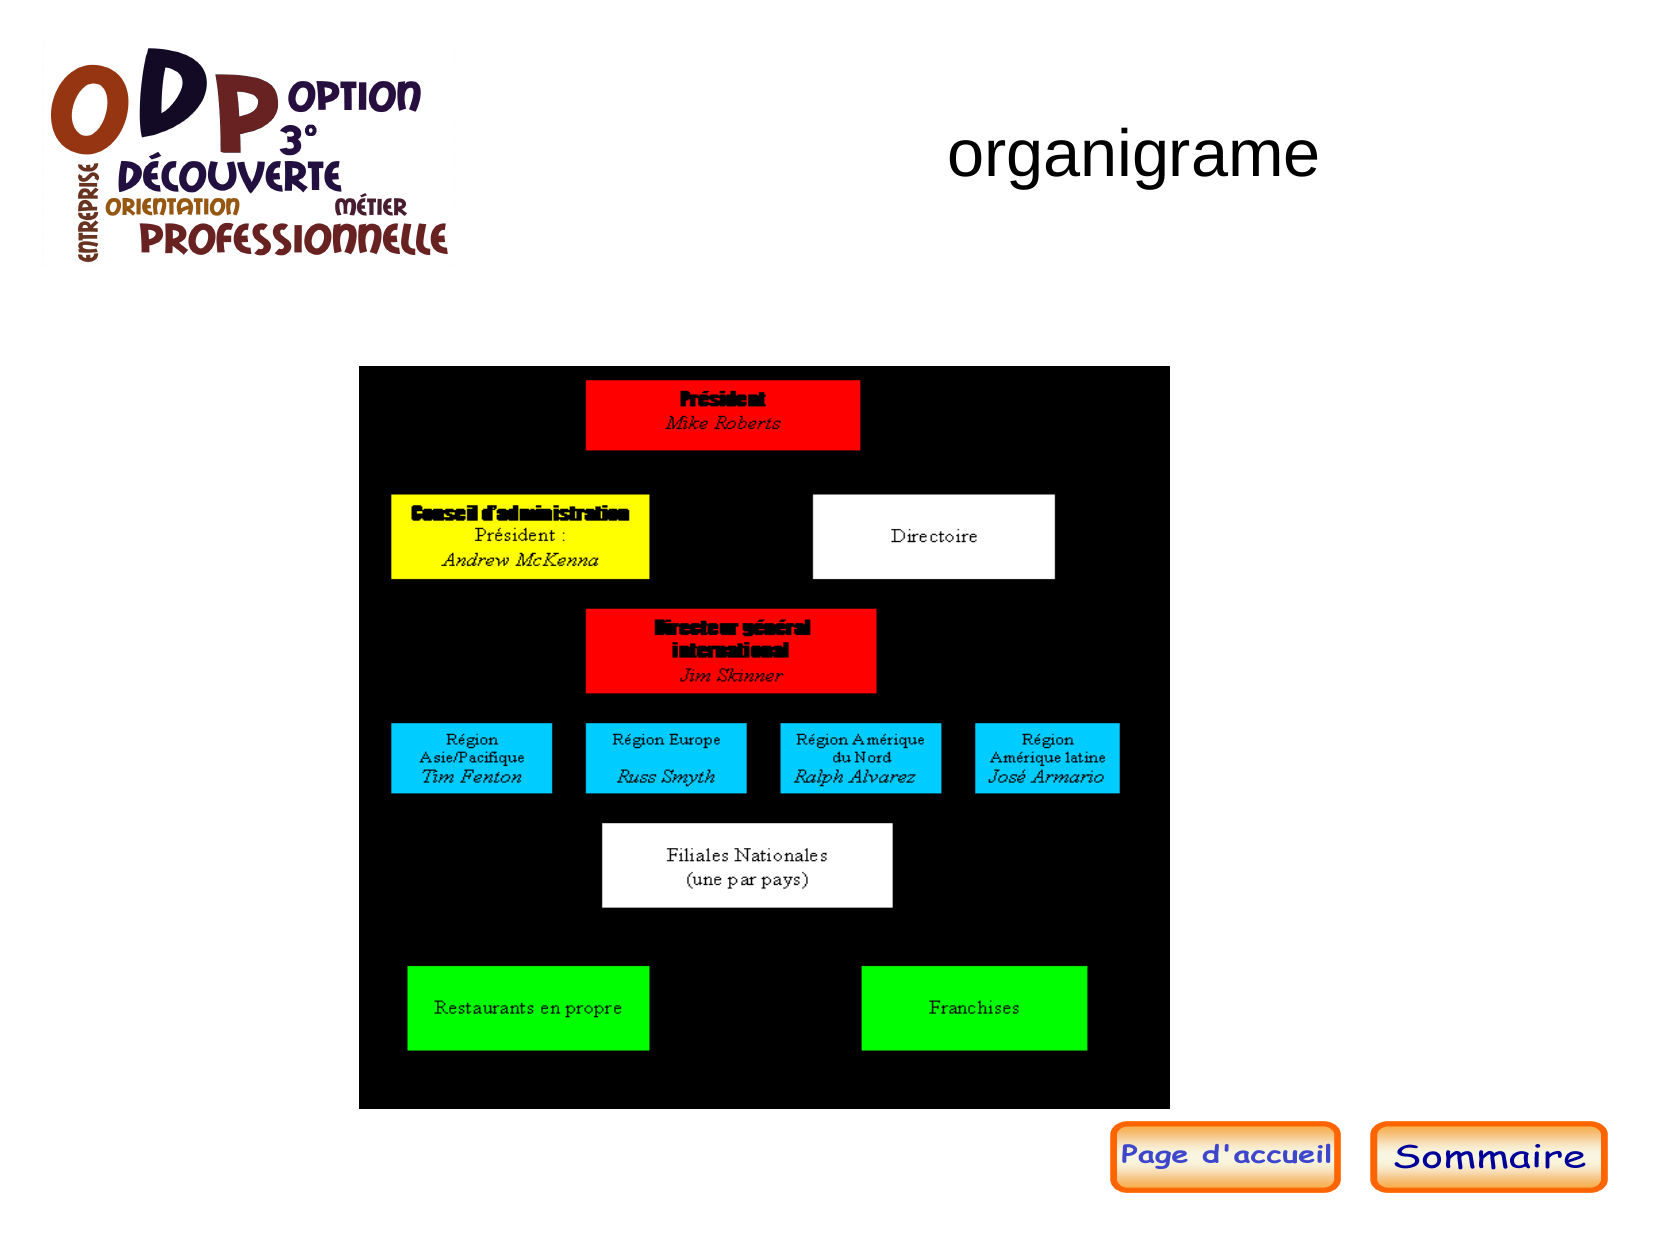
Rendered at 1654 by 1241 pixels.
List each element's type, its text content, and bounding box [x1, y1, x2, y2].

picture [43, 41, 455, 266]
picture [1110, 1121, 1341, 1193]
title organigrame [637, 49, 1630, 257]
picture [1370, 1121, 1608, 1193]
picture [359, 366, 1170, 1109]
